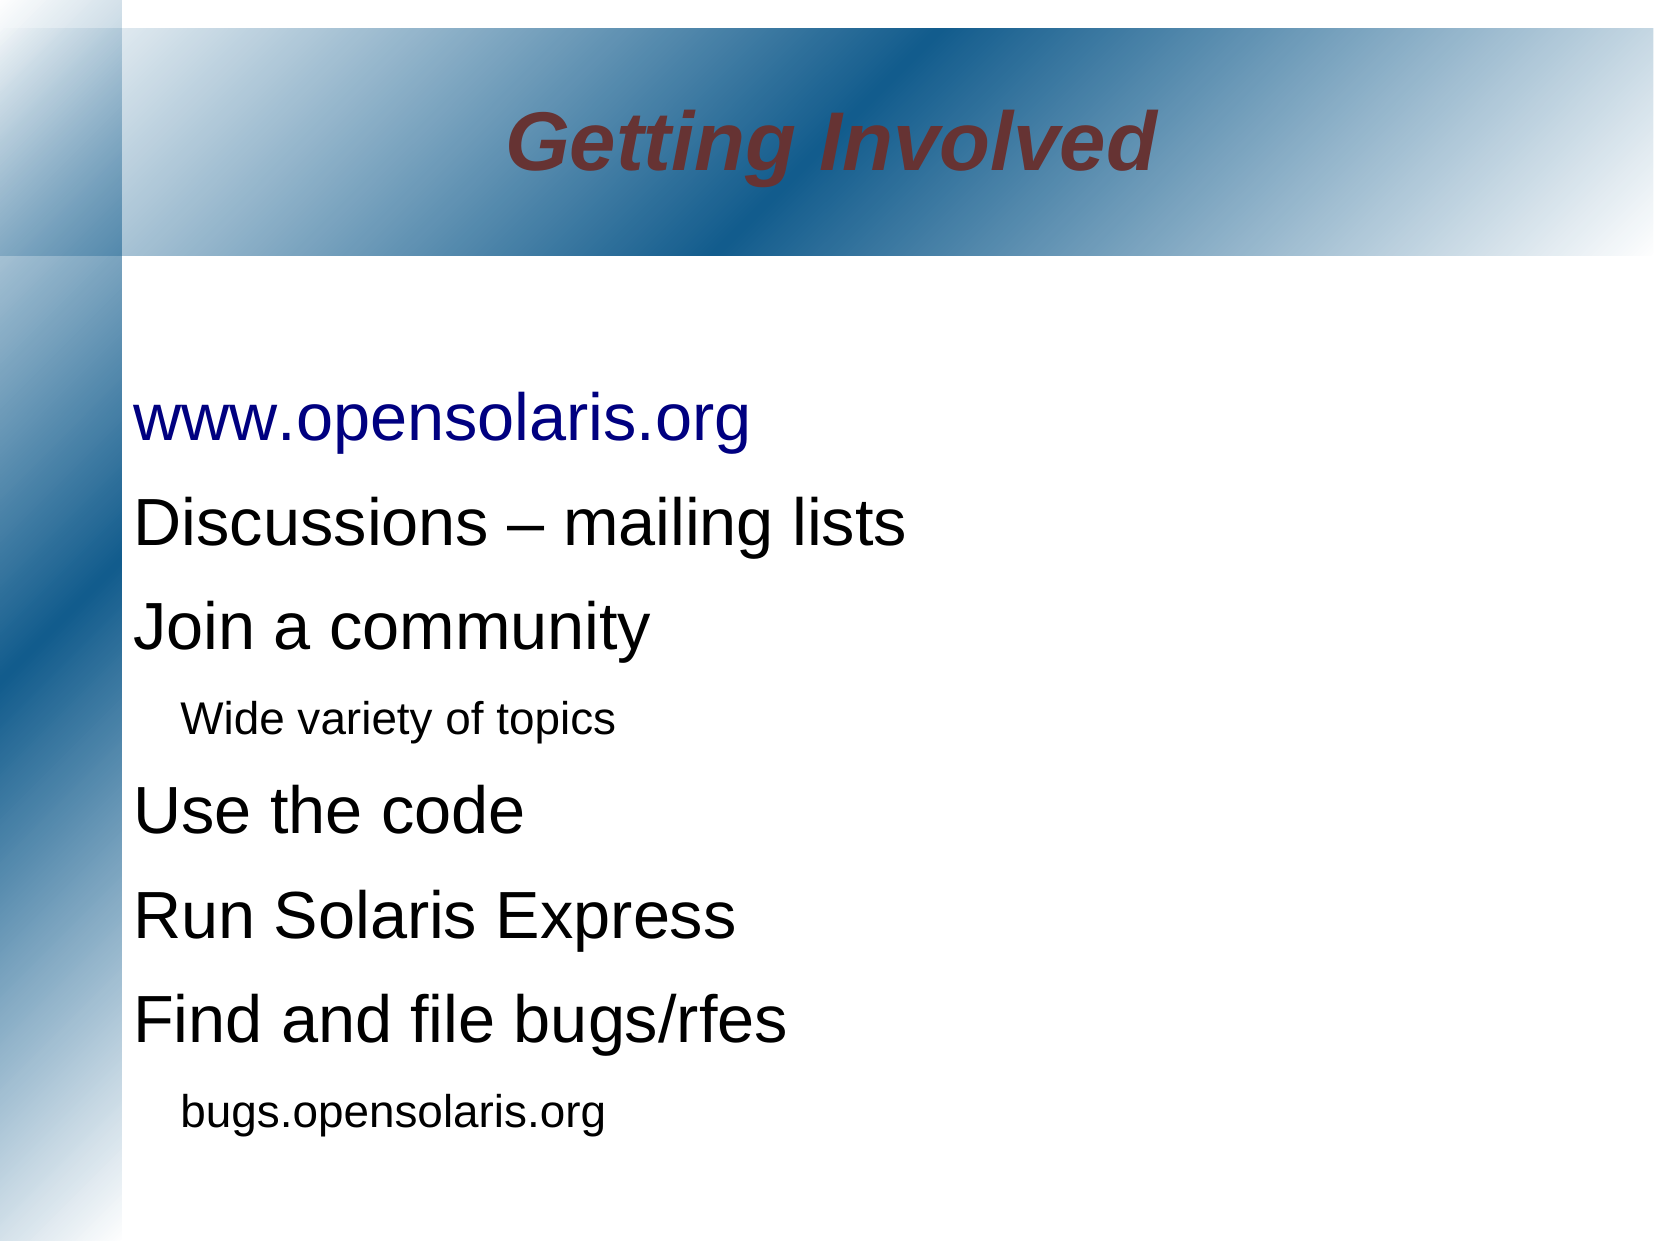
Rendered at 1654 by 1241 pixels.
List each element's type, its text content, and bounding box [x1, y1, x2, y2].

list www.opensolaris.org Discussions – mailing lists Join a community Wide variety of topics Use the code Run Solaris Express Find and file bugs/rfes bugs.opensolaris.org [121, 380, 1534, 1162]
title Getting Involved [125, 37, 1538, 246]
